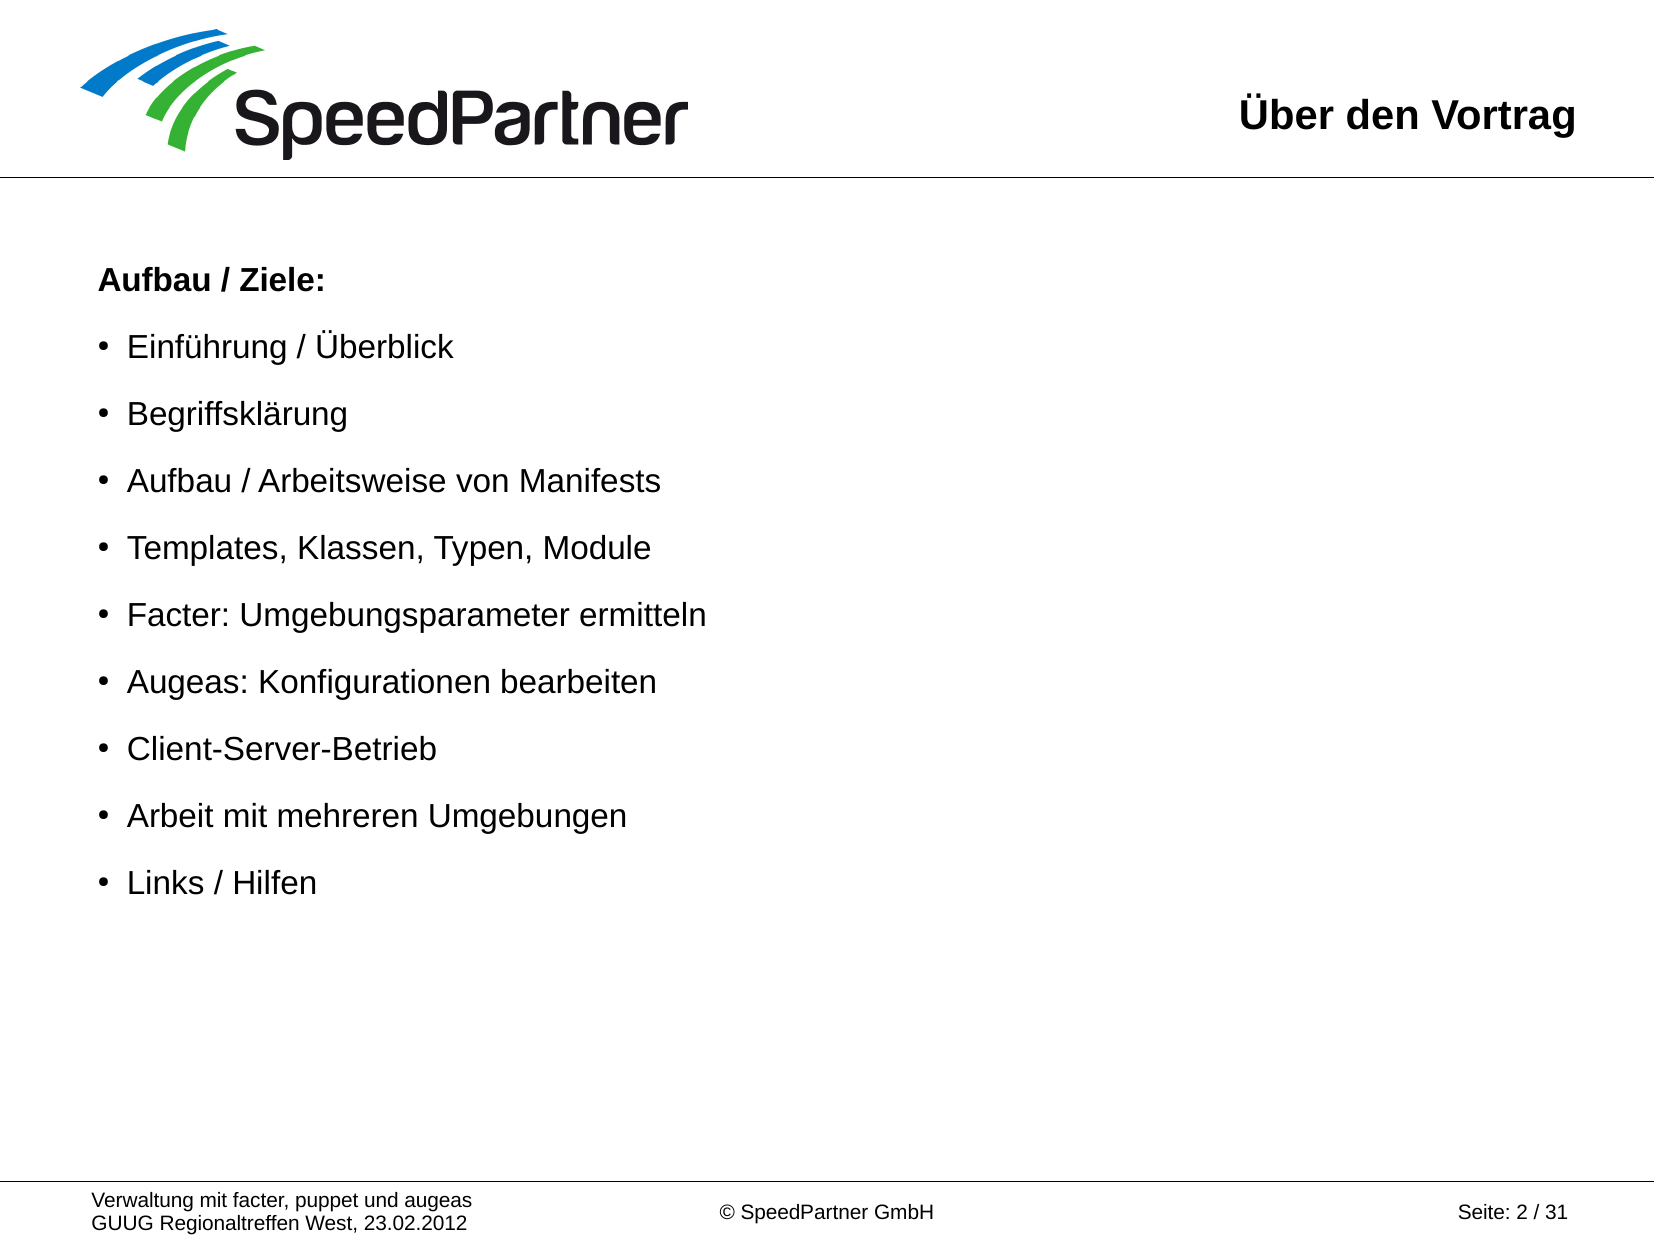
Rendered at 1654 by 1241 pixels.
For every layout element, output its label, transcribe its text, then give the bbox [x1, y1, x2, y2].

text_box Aufbau / Ziele: Einführung / Überblick Begriffsklärung Aufbau / Arbeitsweise von Manifests Templates, Klassen, Typen, Module Facter: Umgebungsparameter ermitteln Augeas: Konfigurationen bearbeiten Client-Server-Betrieb Arbeit mit mehreren Umgebungen Links / Hilfen [82, 253, 1565, 1177]
title Über den Vortrag [590, 70, 1577, 160]
picture [80, 29, 688, 160]
